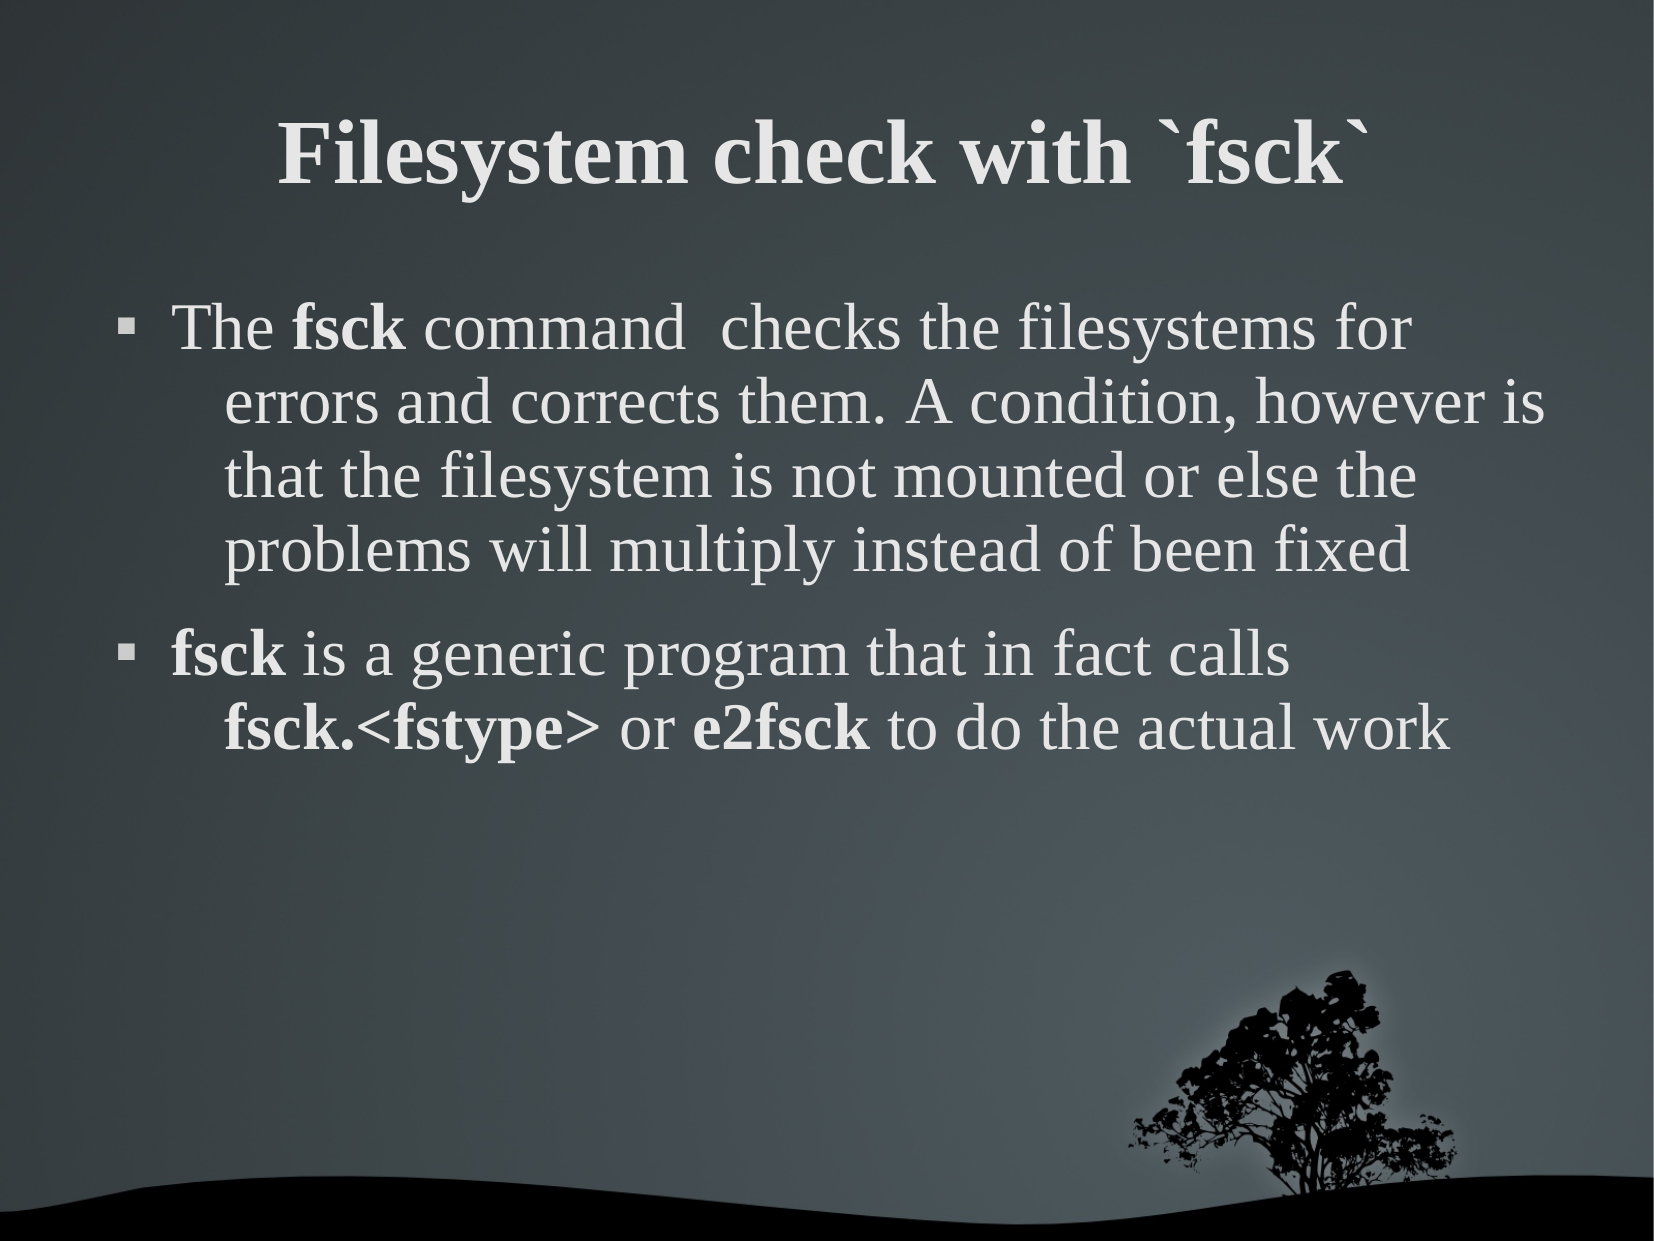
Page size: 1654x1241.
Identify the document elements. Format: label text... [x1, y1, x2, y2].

title Filesystem check with `fsck` [82, 49, 1571, 257]
picture [0, 0, 1654, 1241]
list The fsck command checks the filesystems for errors and corrects them. A condition, however is that the filesystem is not mounted or else the problems will multiply instead of been fixed fsck is a generic program that in fact calls fsck.<fstype> or e2fsck to do the actual work [82, 290, 1571, 1109]
